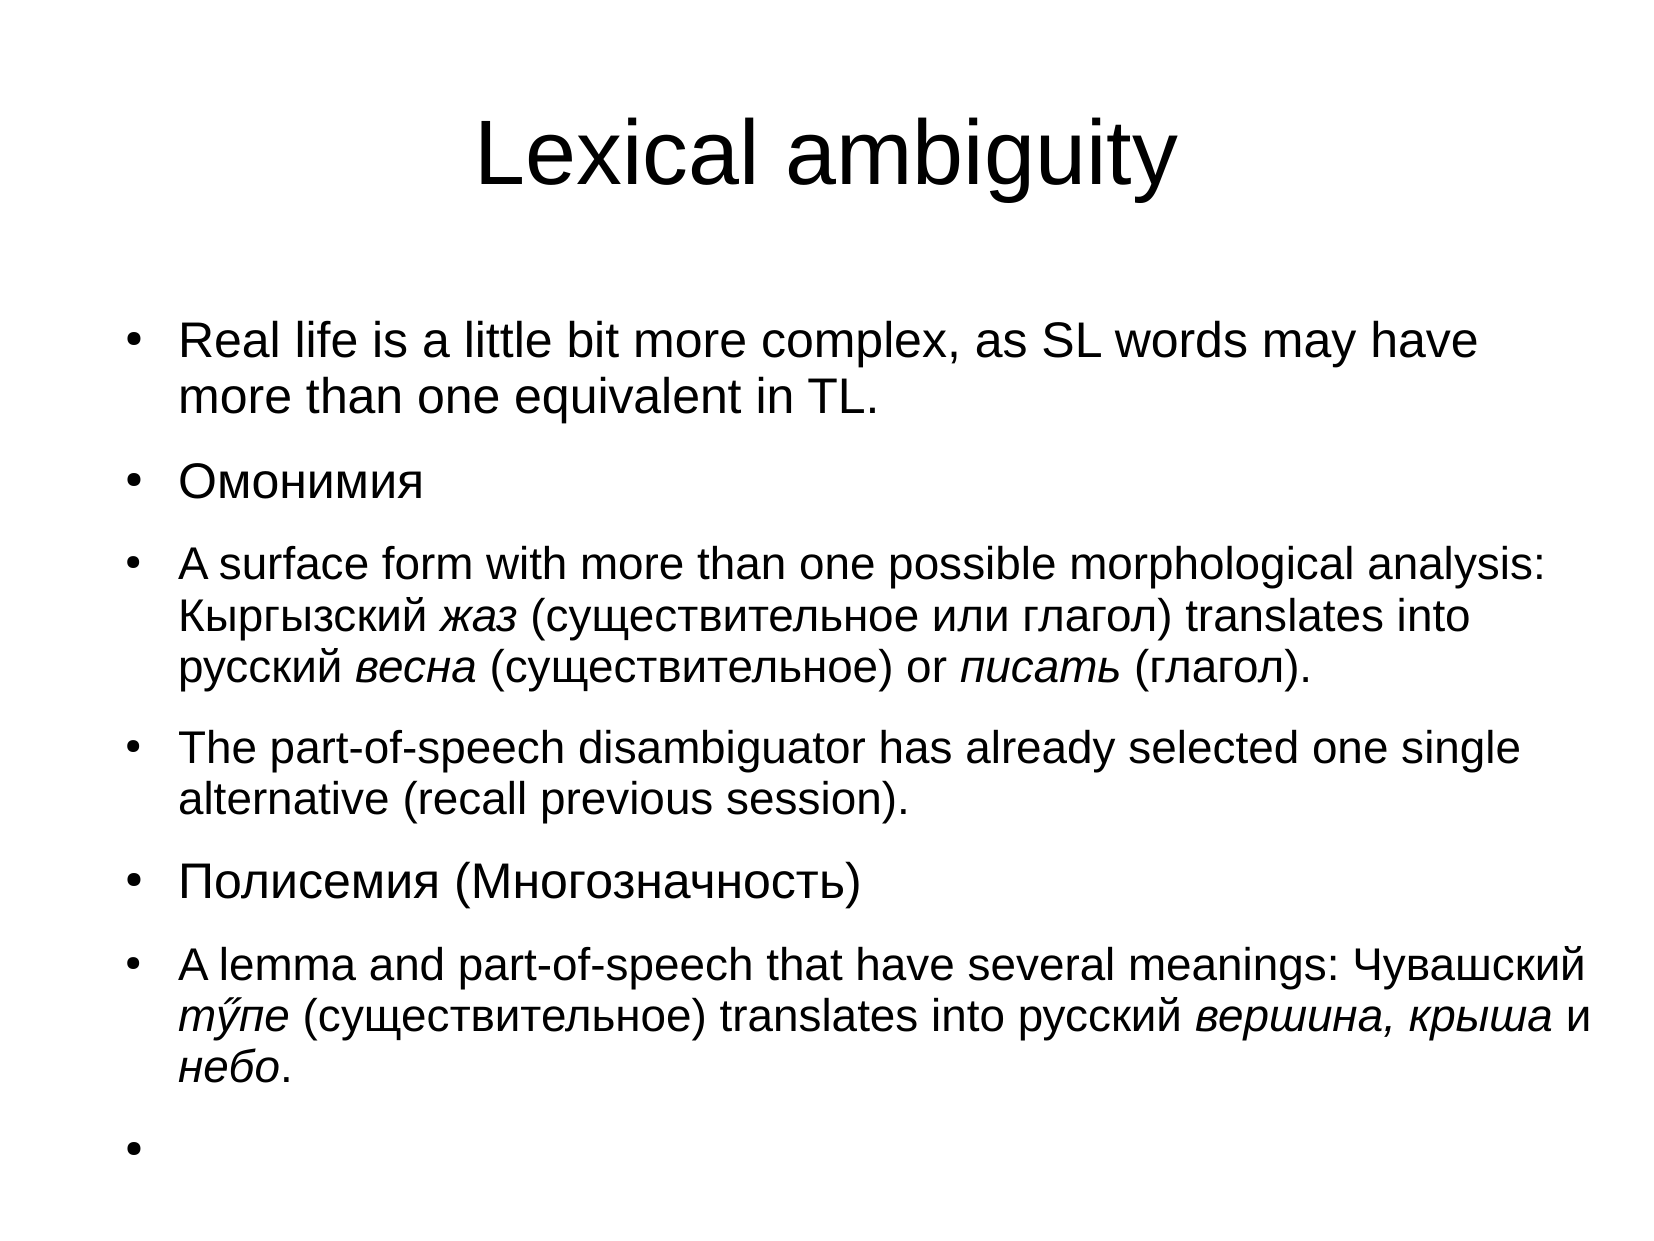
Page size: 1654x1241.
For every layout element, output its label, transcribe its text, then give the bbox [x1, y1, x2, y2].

list Real life is a little bit more complex, as SL words may have more than one equivalent in TL. Омонимия A surface form with more than one possible morphological analysis: Кыргызский жаз (существительное или глагол) translates into русский весна (существительное) or писать (глагол). The part-of-speech disambiguator has already selected one single alternative (recall previous session). Полисемия (Многозначность) A lemma and part-of-speech that have several meanings: Чувашский тӳпе (существительное) translates into русский вершина, крыша и небо. [107, 312, 1596, 1179]
title Lexical ambiguity [82, 56, 1571, 250]
